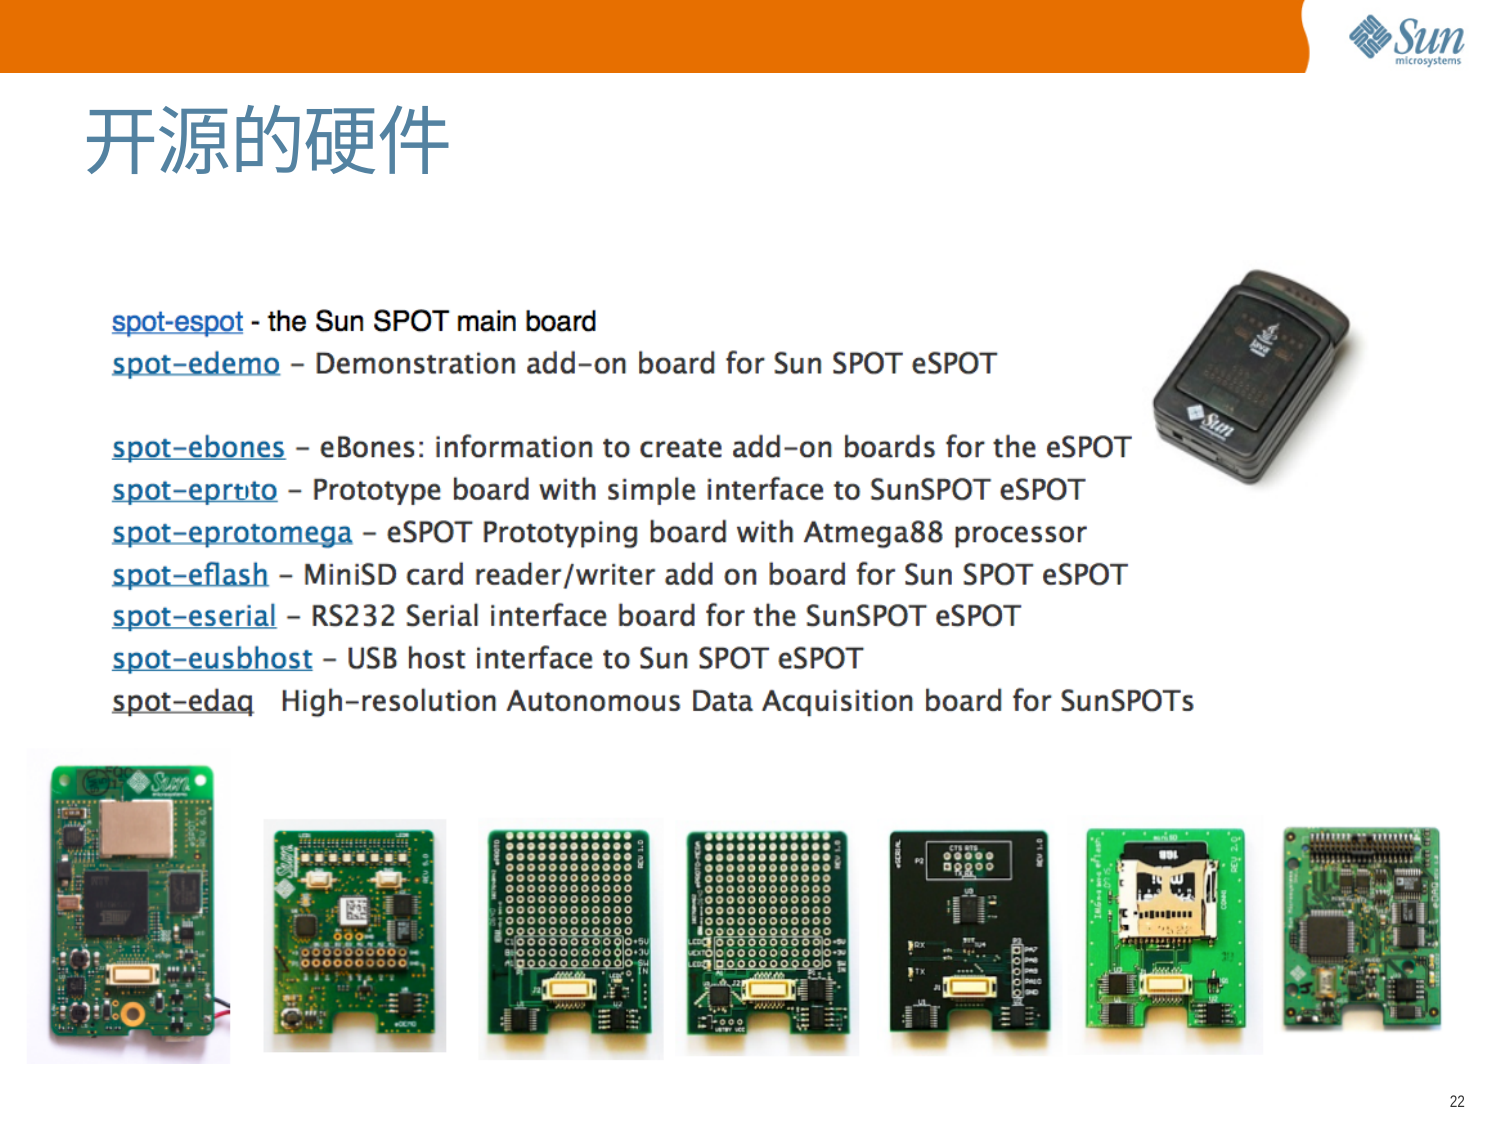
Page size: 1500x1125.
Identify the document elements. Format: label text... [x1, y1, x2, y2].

title 开源的硬件 [83, 94, 1446, 199]
picture [0, 250, 1500, 1064]
picture [0, 0, 1500, 73]
